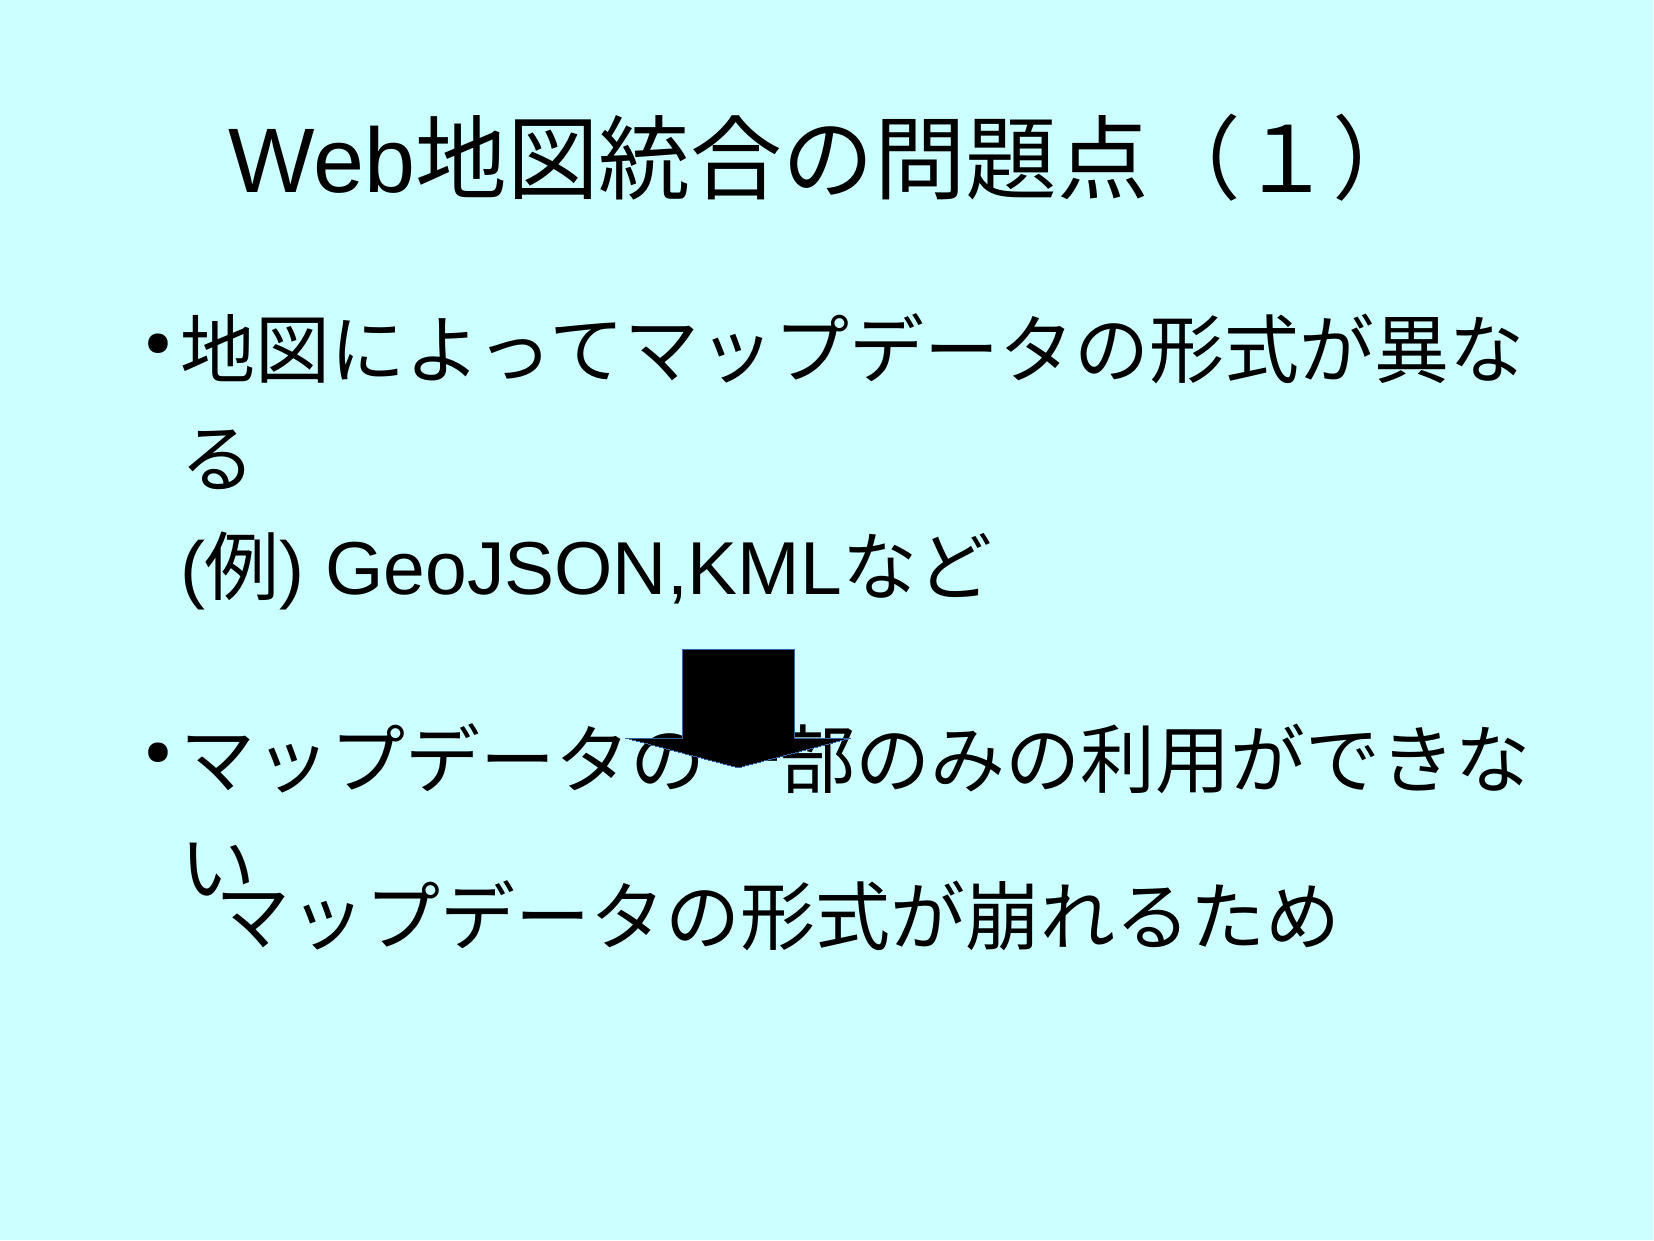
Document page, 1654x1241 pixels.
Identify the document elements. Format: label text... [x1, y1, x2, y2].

text_box マップデータの形式が崩れるため [165, 850, 1548, 970]
text_box [625, 649, 851, 768]
text_box 地図によってマップデータの形式が異なる (例) GeoJSON,KMLなど マップデータの一部のみの利用ができない [129, 283, 1548, 782]
title Web地図統合の問題点（１） [82, 49, 1571, 257]
